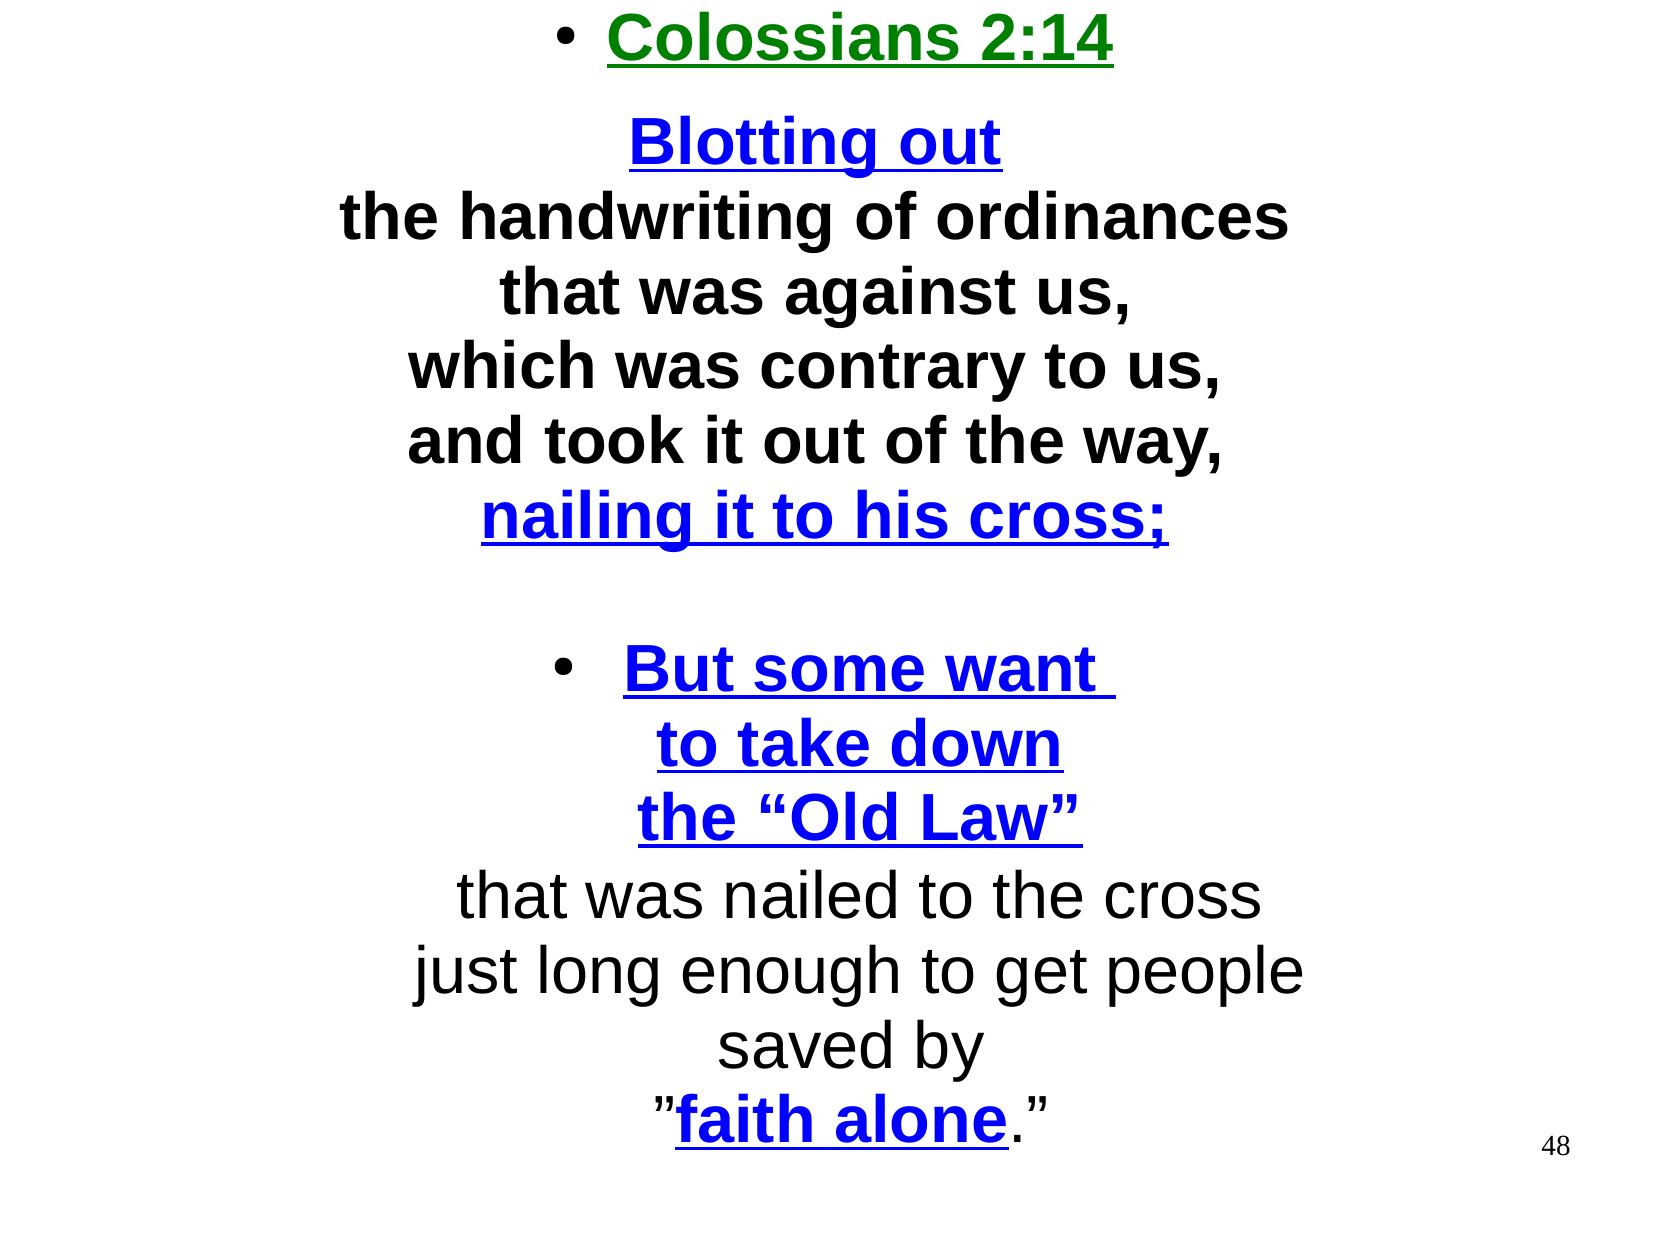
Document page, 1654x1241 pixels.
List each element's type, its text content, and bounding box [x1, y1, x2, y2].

list Colossians 2:14 Blotting out the handwriting of ordinances that was against us, which was contrary to us, and took it out of the way, nailing it to his cross; But some want to take down the “Old Law” that was nailed to the cross just long enough to get people saved by ”faith alone.” [0, 0, 1651, 1238]
